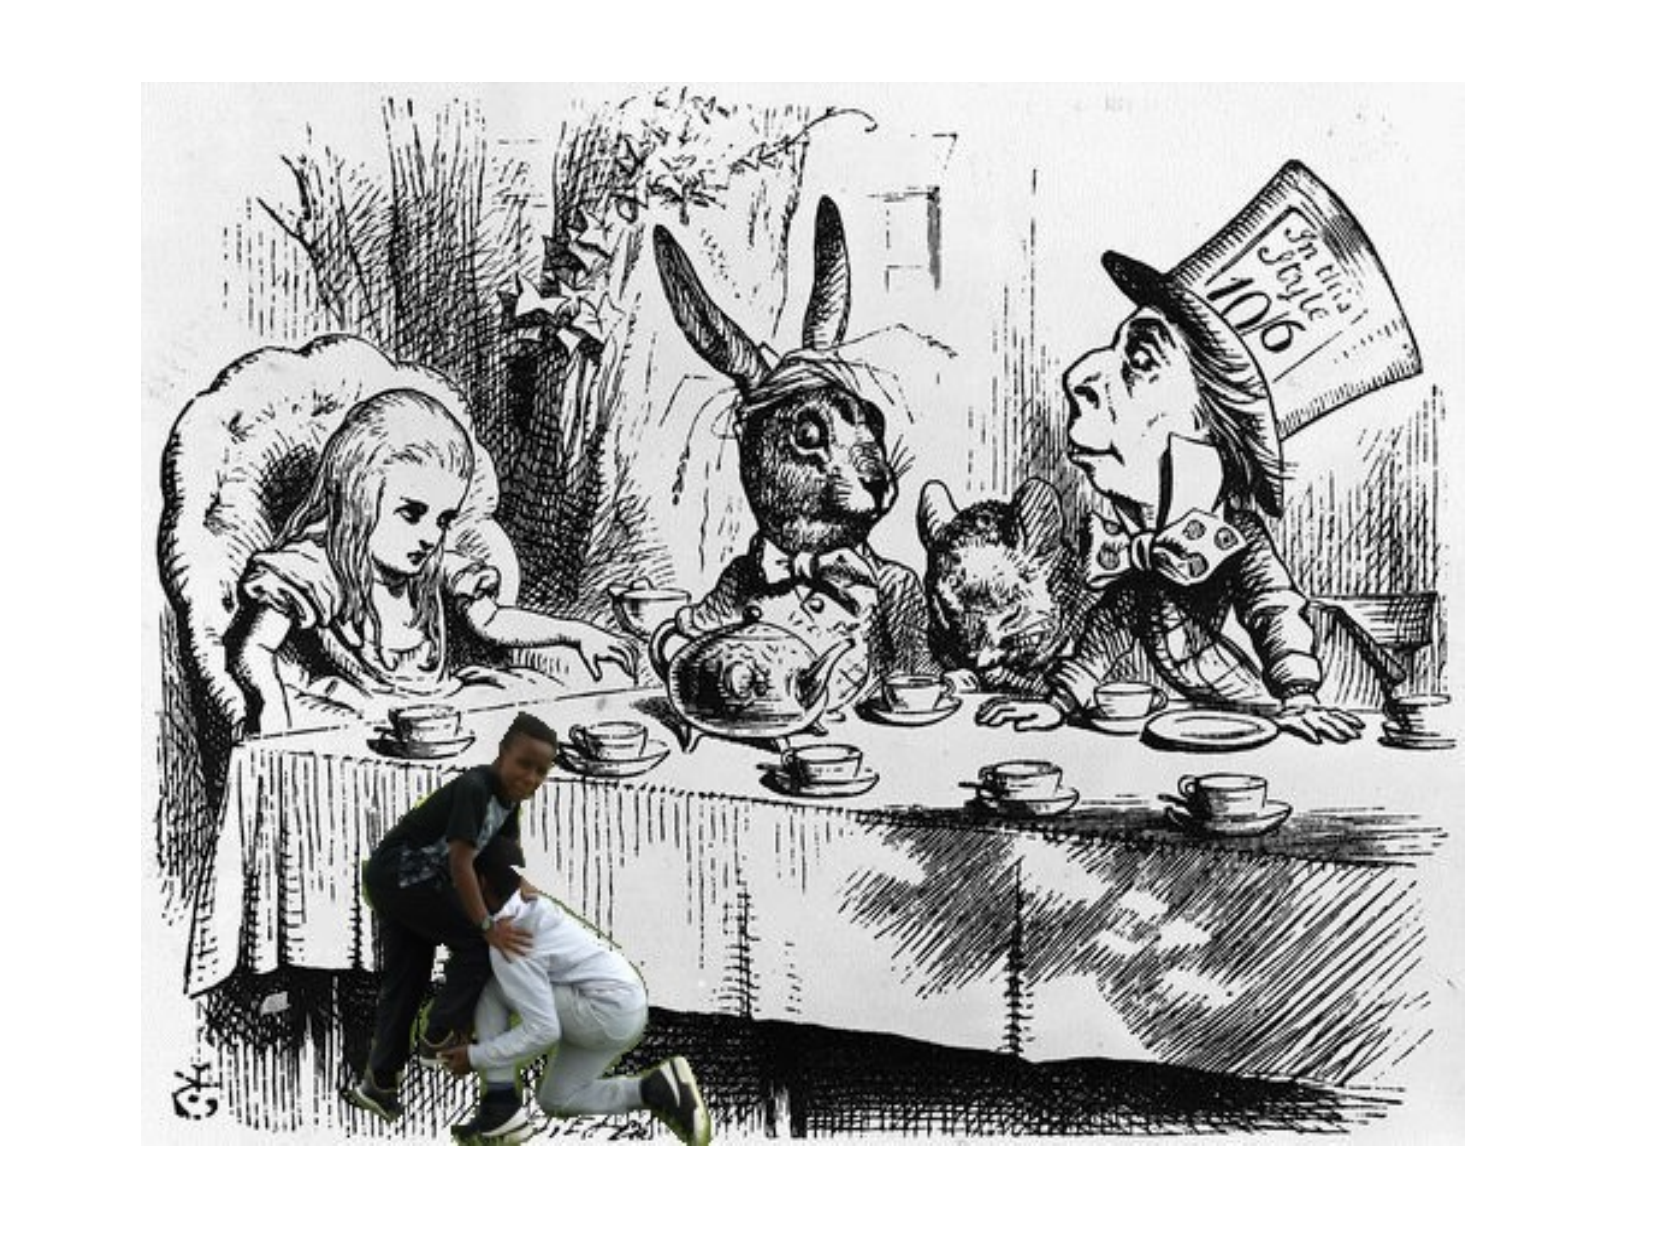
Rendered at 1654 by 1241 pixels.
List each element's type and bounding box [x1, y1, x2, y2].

picture [141, 82, 1465, 1146]
